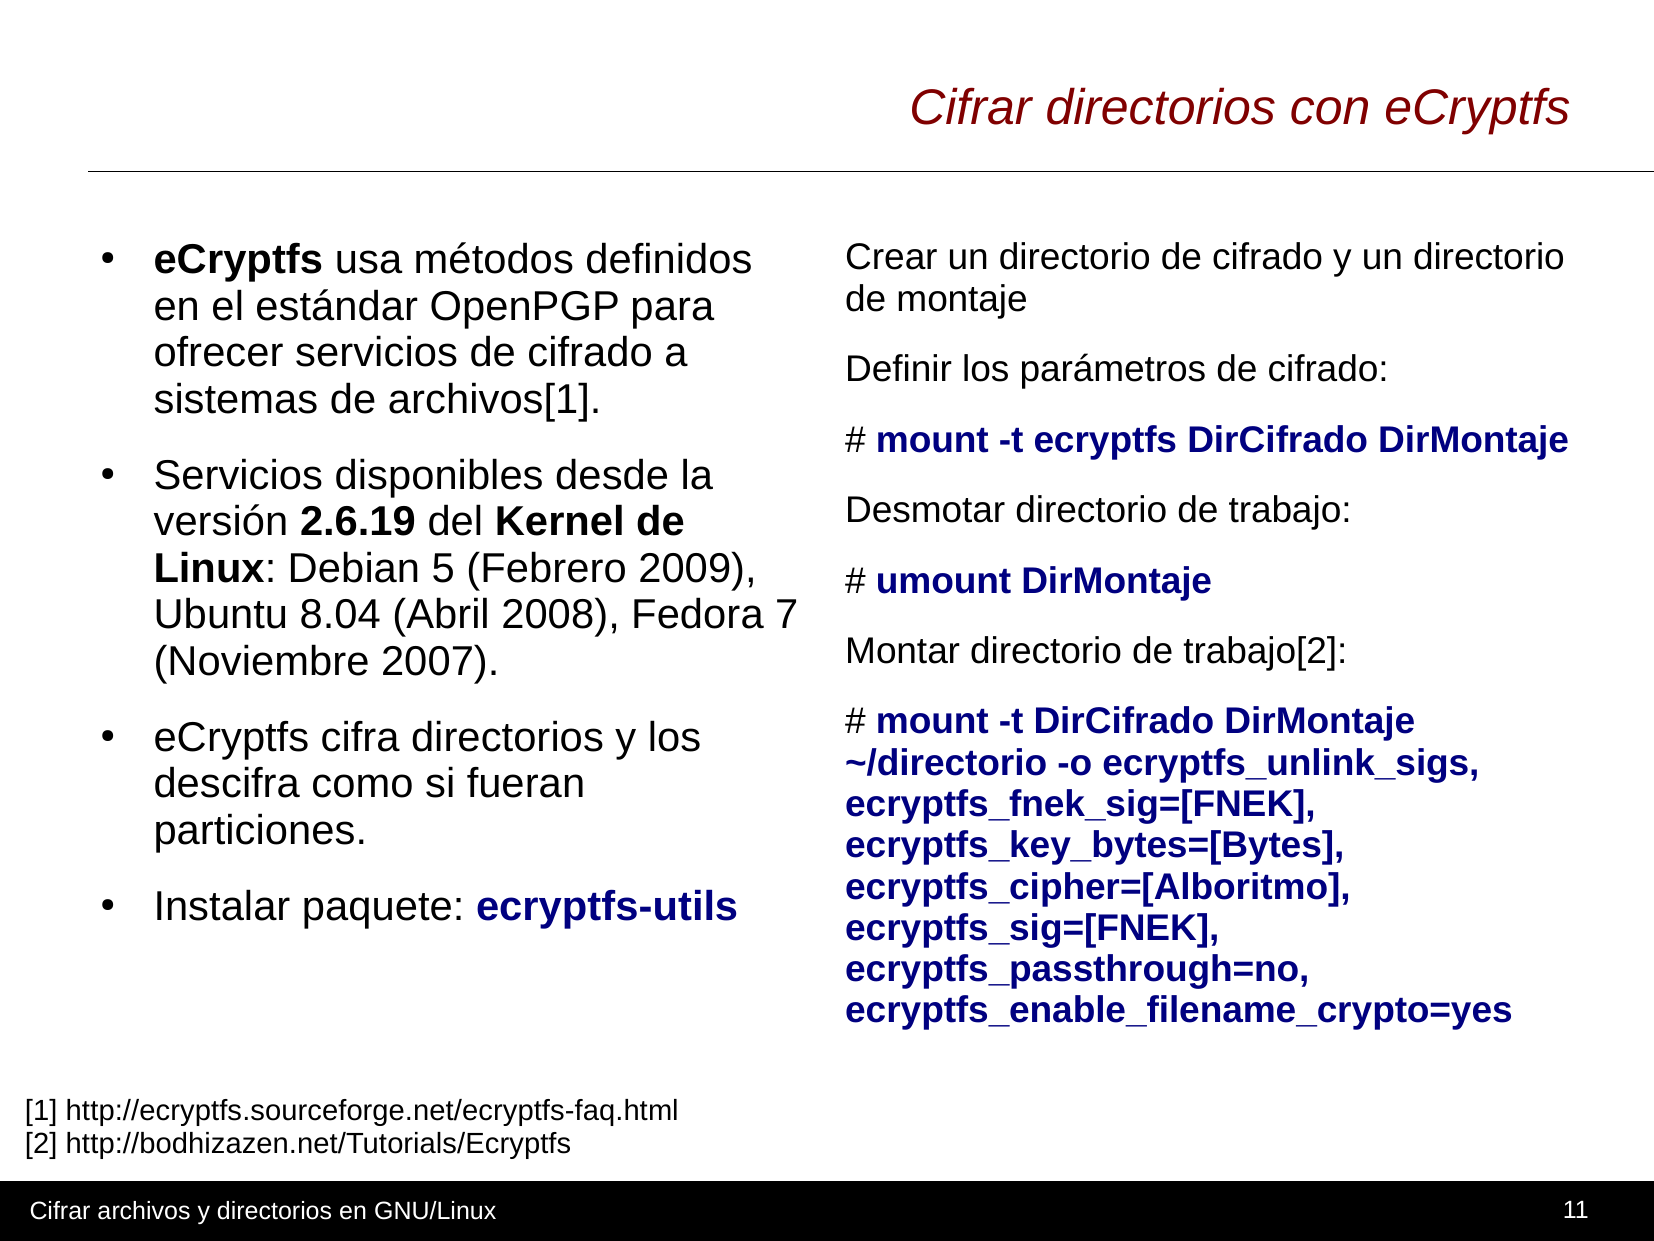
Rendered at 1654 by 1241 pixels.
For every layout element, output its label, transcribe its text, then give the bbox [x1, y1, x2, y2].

text_box [1] http://ecryptfs.sourceforge.net/ecryptfs-faq.html [2] http://bodhizazen.net/Tutorials/Ecryptfs [10, 1086, 704, 1167]
list Crear un directorio de cifrado y un directorio de montaje Definir los parámetros de cifrado: # mount -t ecryptfs DirCifrado DirMontaje Desmotar directorio de trabajo: # umount DirMontaje Montar directorio de trabajo[2]: # mount -t DirCifrado DirMontaje ~/directorio -o ecryptfs_unlink_sigs, ecryptfs_fnek_sig=[FNEK], ecryptfs_key_bytes=[Bytes], ecryptfs_cipher=[Alboritmo], ecryptfs_sig=[FNEK], ecryptfs_passthrough=no, ecryptfs_enable_filename_crypto=yes [845, 236, 1572, 1055]
list eCryptfs usa métodos definidos en el estándar OpenPGP para ofrecer servicios de cifrado a sistemas de archivos[1]. Servicios disponibles desde la versión 2.6.19 del Kernel de Linux: Debian 5 (Febrero 2009), Ubuntu 8.04 (Abril 2008), Fedora 7 (Noviembre 2007). eCryptfs cifra directorios y los descifra como si fueran particiones. Instalar paquete: ecryptfs-utils [82, 236, 809, 1055]
title Cifrar directorios con eCryptfs [82, 67, 1571, 148]
